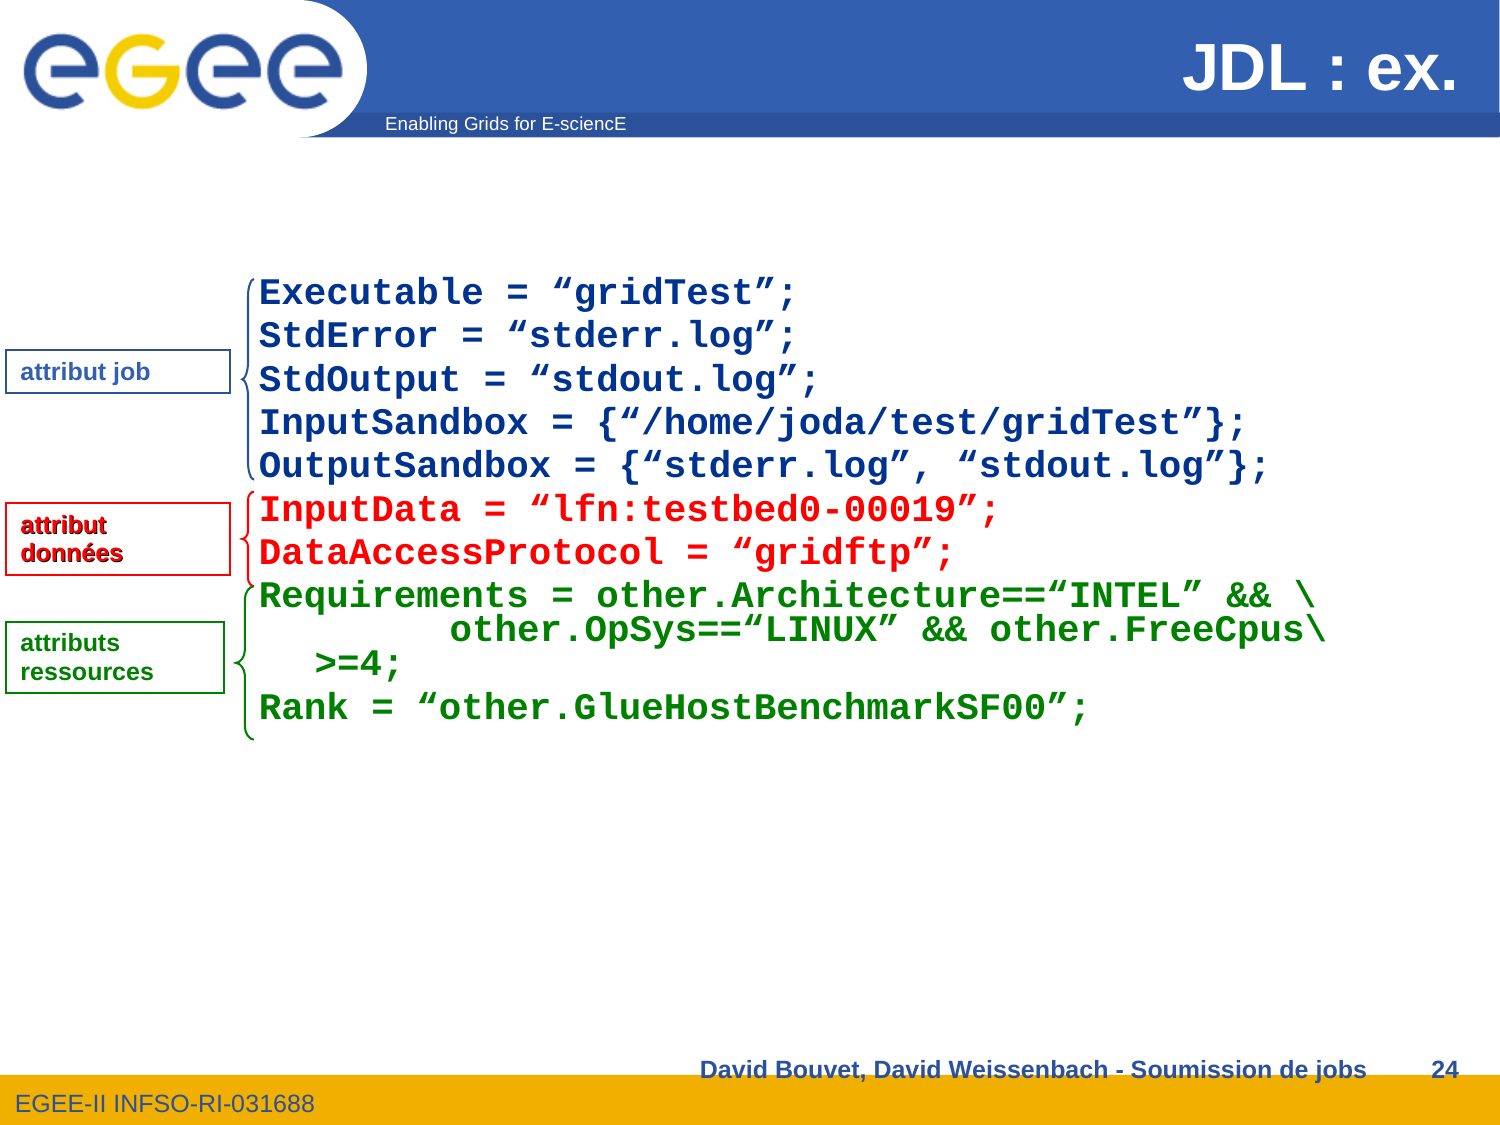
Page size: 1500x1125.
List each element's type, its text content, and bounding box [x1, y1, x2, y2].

text_box attribut données [5, 503, 231, 575]
list Executable = “gridTest”; StdError = “stderr.log”; StdOutput = “stdout.log”; InputSandbox = {“/home/joda/test/gridTest”}; OutputSandbox = {“stderr.log”, “stdout.log”}; InputData = “lfn:testbed0-00019”; DataAccessProtocol = “gridftp”; Requirements = other.Architecture==“INTEL” && \ other.OpSys==“LINUX” && other.FreeCpus\ >=4; Rank = “other.GlueHostBenchmarkSF00”; [56, 159, 1466, 1051]
picture [18, 30, 349, 112]
text_box attribut job [5, 349, 231, 394]
text_box attributs ressources [5, 621, 224, 694]
title JDL : ex. [369, 9, 1475, 126]
